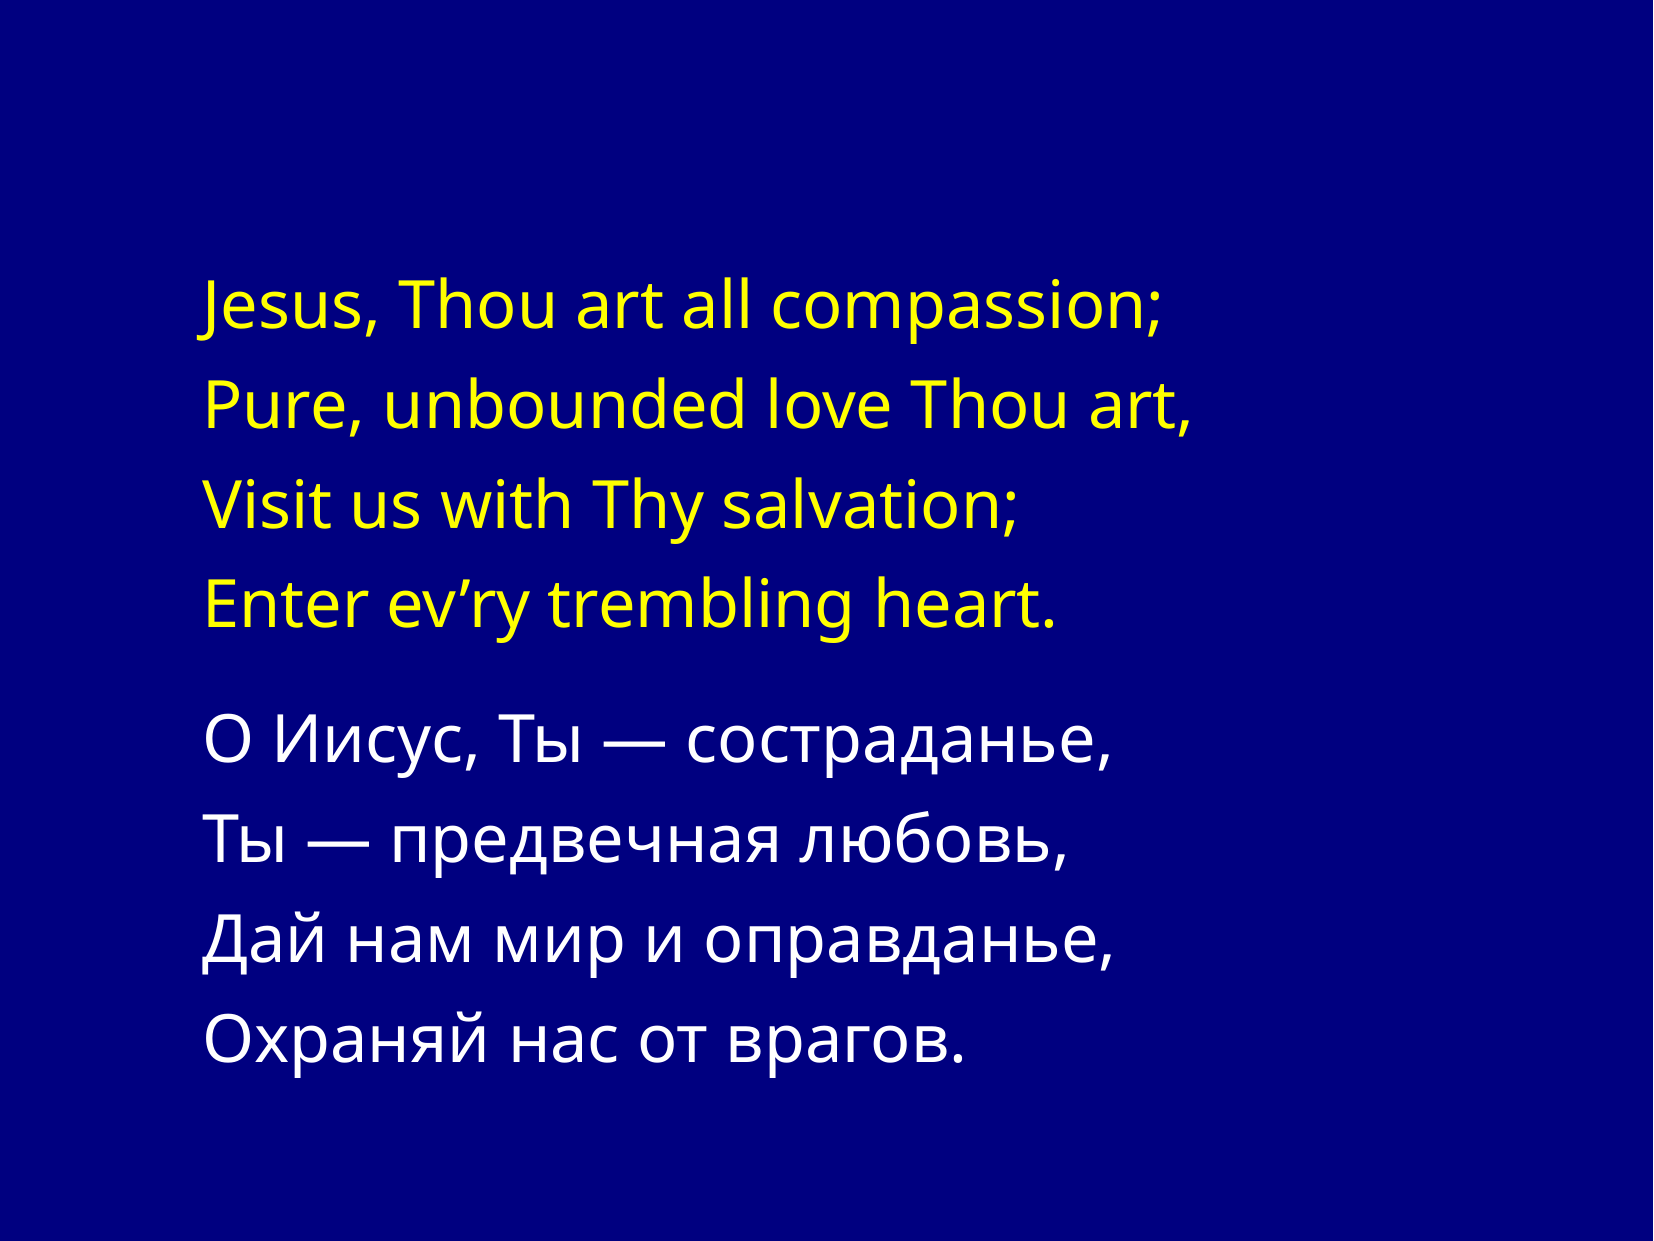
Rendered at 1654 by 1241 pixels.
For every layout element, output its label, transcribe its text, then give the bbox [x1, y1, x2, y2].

text_box О Иисус, Ты — состраданье, Ты — предвечная любовь, Дай нам мир и оправданье, Охраняй нас от врагов. [75, 675, 1576, 1163]
text_box Jesus, Thou art all compassion; Pure, unbounded love Thou art, Visit us with Thy salvation; Enter ev’ry trembling heart. [75, 150, 1576, 638]
